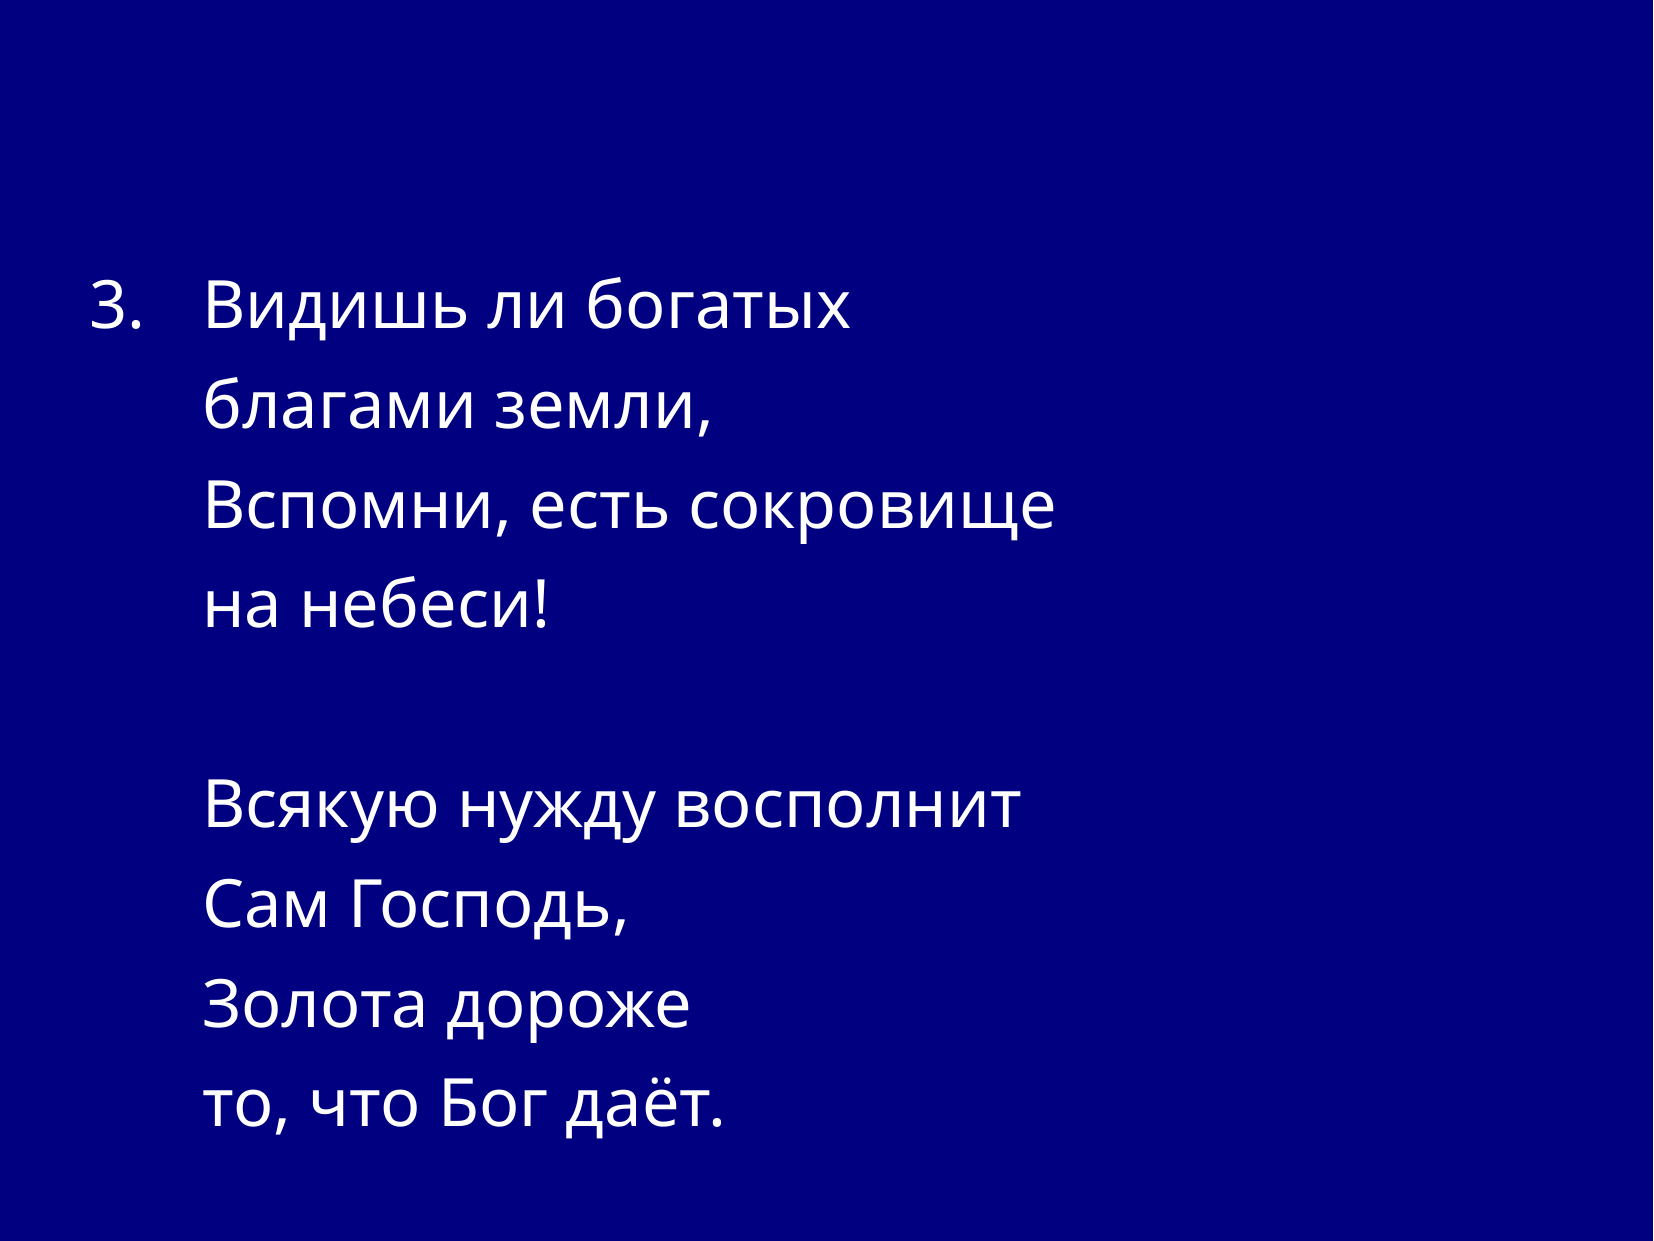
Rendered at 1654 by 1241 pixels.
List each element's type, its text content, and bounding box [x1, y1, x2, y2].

text_box 3. Видишь ли богатых благами земли, Вспомни, есть сокровище на небеси! Всякую нужду восполнит Сам Господь, Золота дороже то, что Бог даёт. [75, 150, 1576, 1163]
